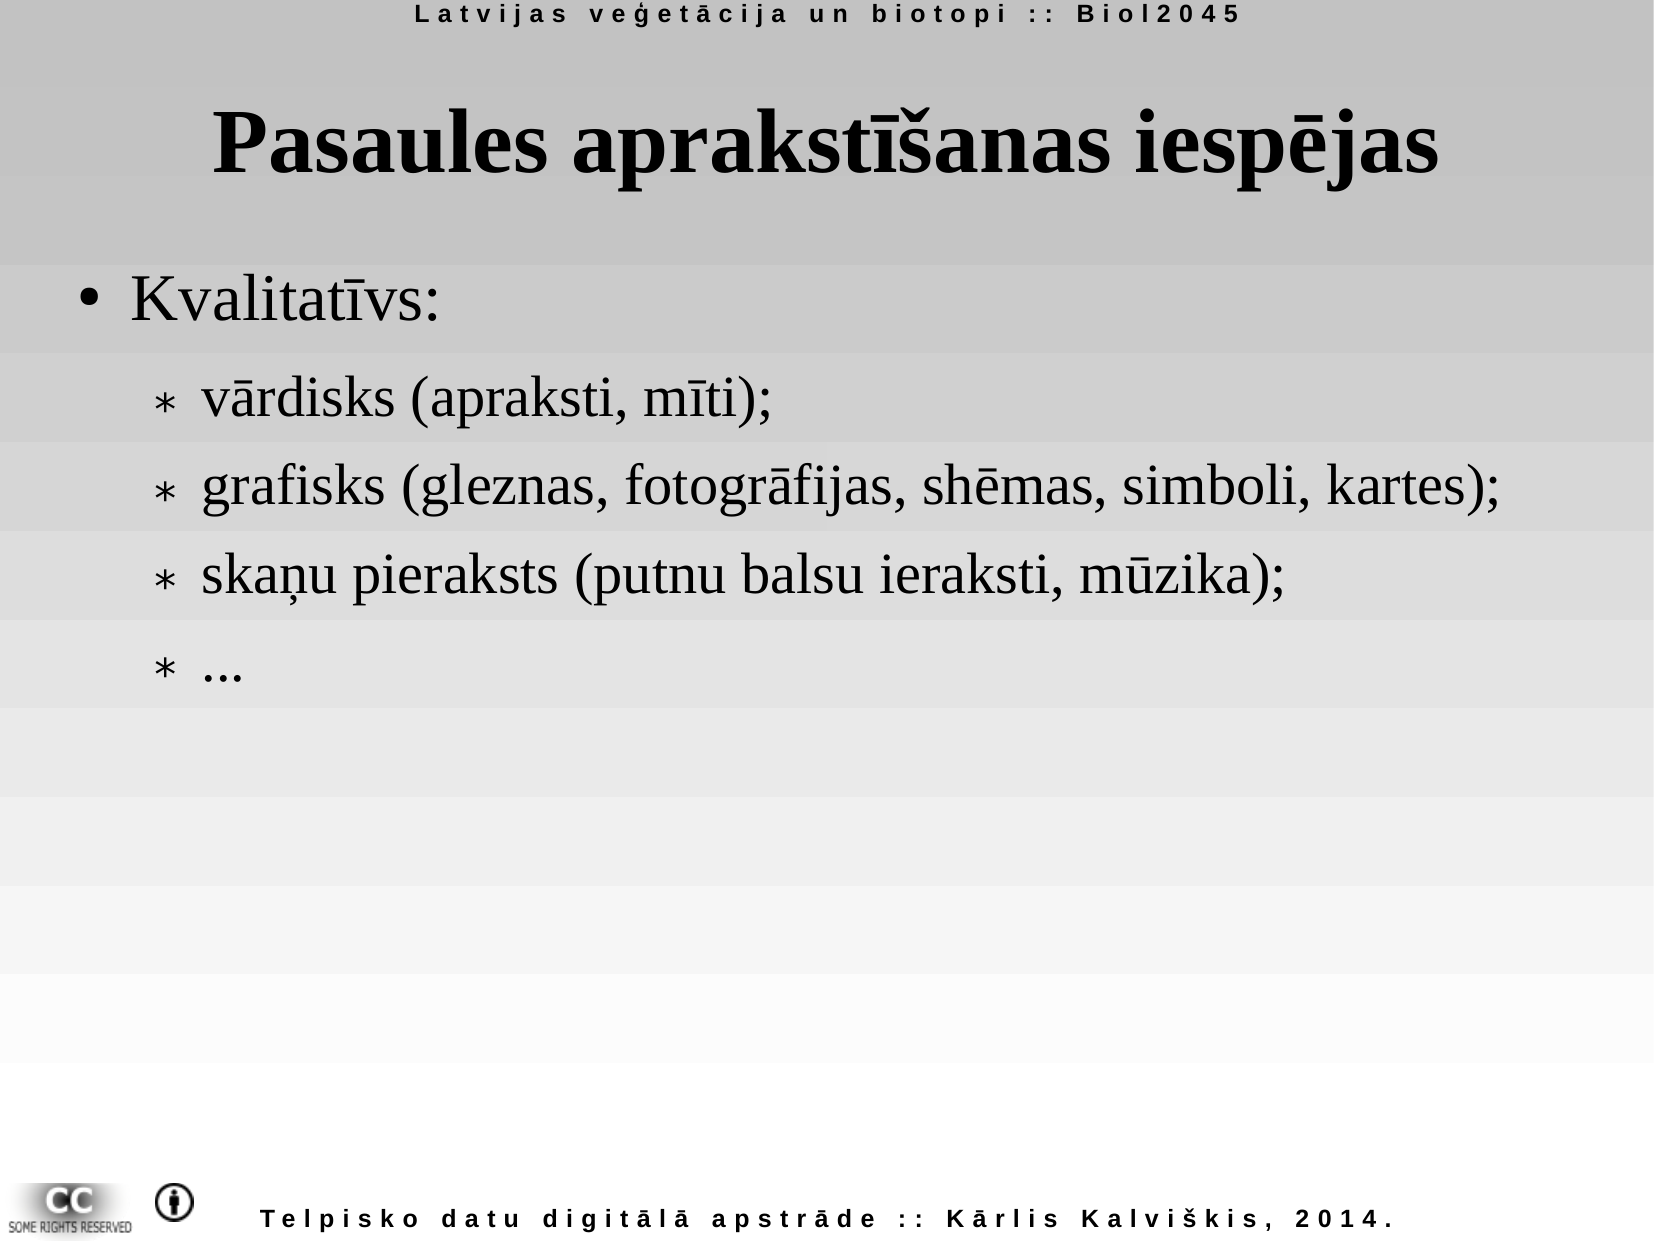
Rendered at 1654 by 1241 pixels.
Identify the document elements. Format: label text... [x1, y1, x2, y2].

title Pasaules aprakstīšanas iespējas [59, 37, 1596, 246]
list Kvalitatīvs: vārdisks (apraksti, mīti); grafisks (gleznas, fotogrāfijas, shēmas, simboli, kartes); skaņu pieraksts (putnu balsu ieraksti, mūzika); ... [59, 261, 1596, 1175]
picture [0, 0, 1654, 1241]
